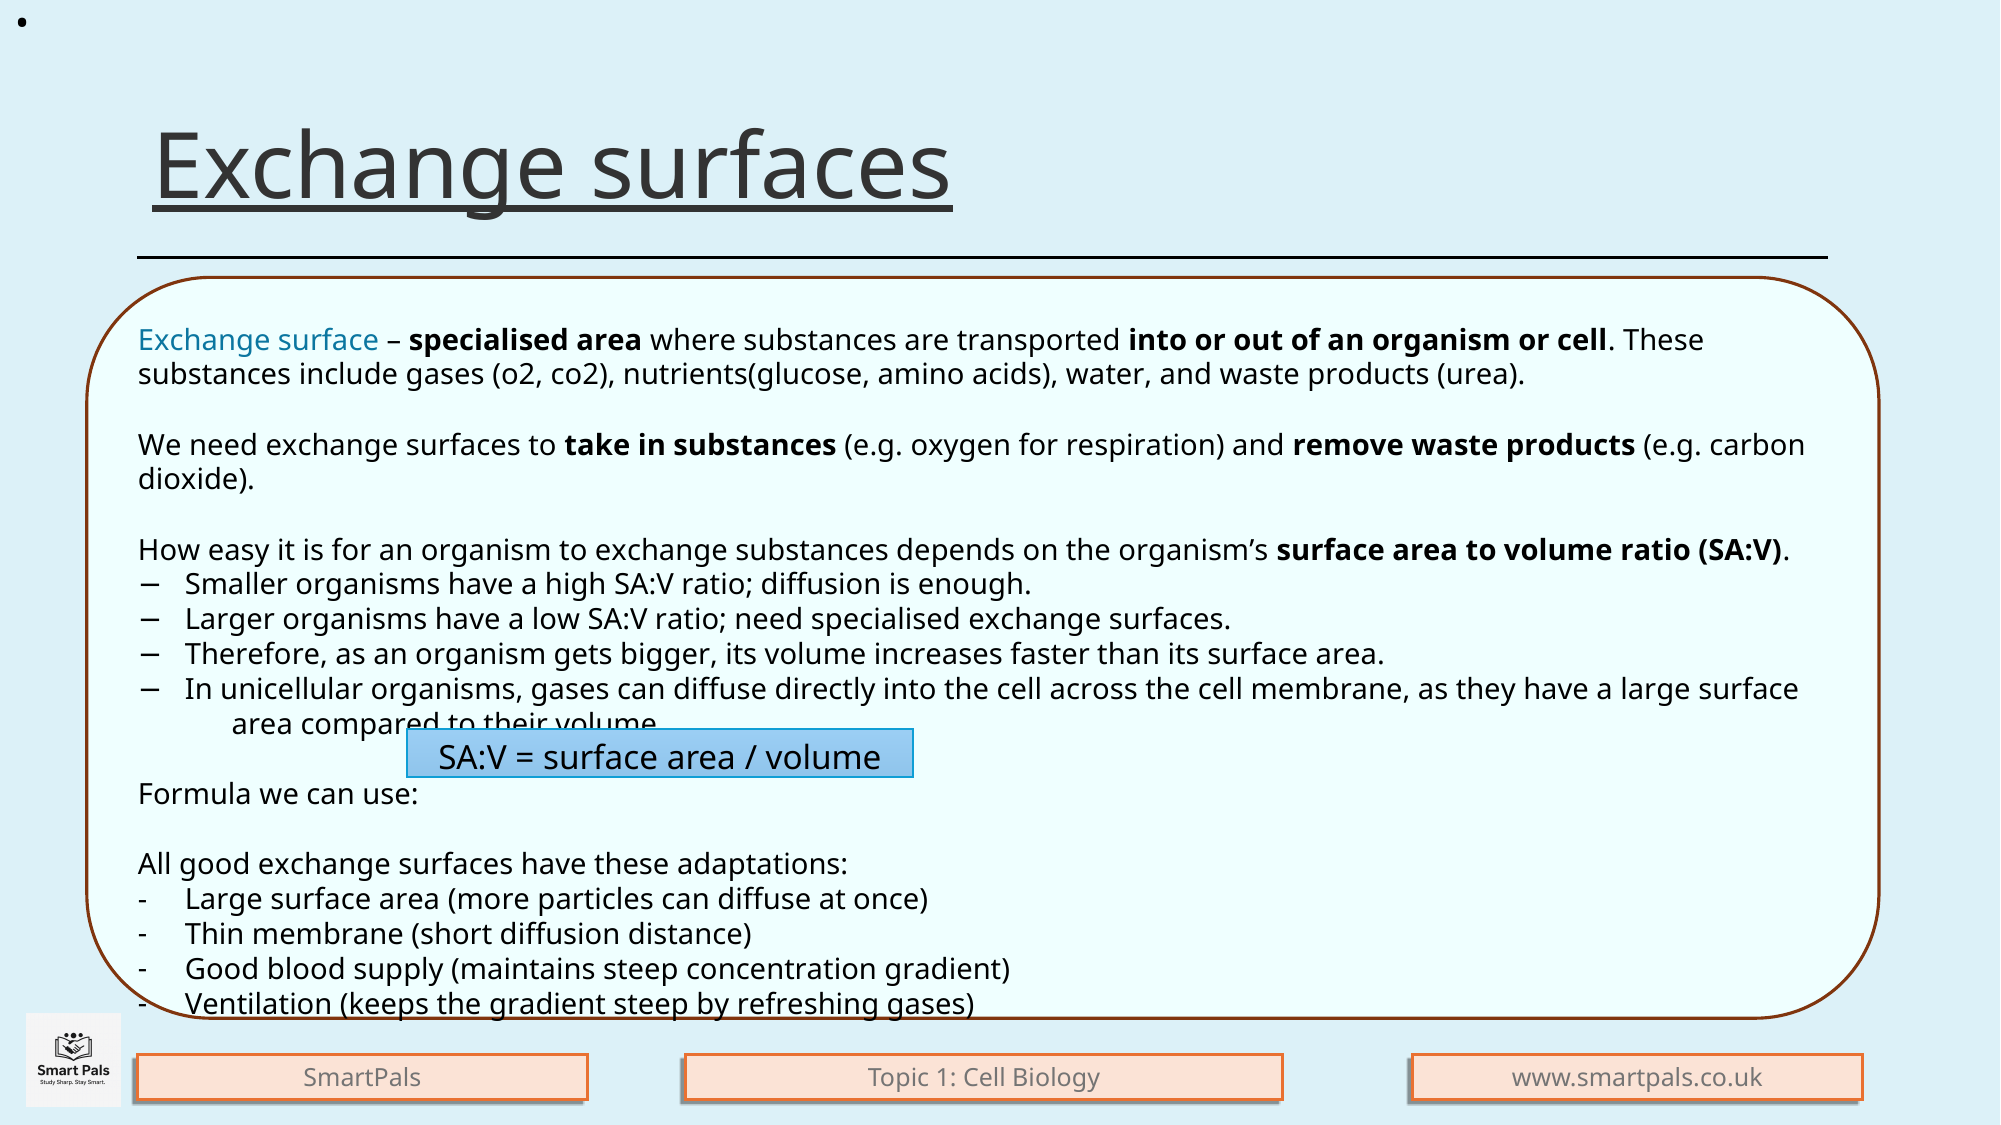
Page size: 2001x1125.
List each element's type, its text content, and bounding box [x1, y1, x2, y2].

text_box "Therapeutic cloning = NO rejection! Same DNA = happy immune system." [0, 0, 1373, 56]
title Exchange surfaces [137, 59, 1863, 278]
text_box Exchange surface – specialised area where substances are transported into or out of an organism or cell. These substances include gases (o2, co2), nutrients(glucose, amino acids), water, and waste products (urea). We need exchange surfaces to take in substances (e.g. oxygen for respiration) and remove waste products (e.g. carbon dioxide). How easy it is for an organism to exchange substances depends on the organism’s surface area to volume ratio (SA:V). Smaller organisms have a high SA:V ratio; diffusion is enough. Larger organisms have a low SA:V ratio; need specialised exchange surfaces. Therefore, as an organism gets bigger, its volume increases faster than its surface area. In unicellular organisms, gases can diffuse directly into the cell across the cell membrane, as they have a large surface area compared to their volume Formula we can use: All good exchange surfaces have these adaptations: Large surface area (more particles can diffuse at once) Thin membrane (short diffusion distance) Good blood supply (maintains steep concentration gradient) Ventilation (keeps the gradient steep by refreshing gases) [86, 277, 1879, 1019]
text_box SA:V = surface area / volume [407, 729, 913, 777]
